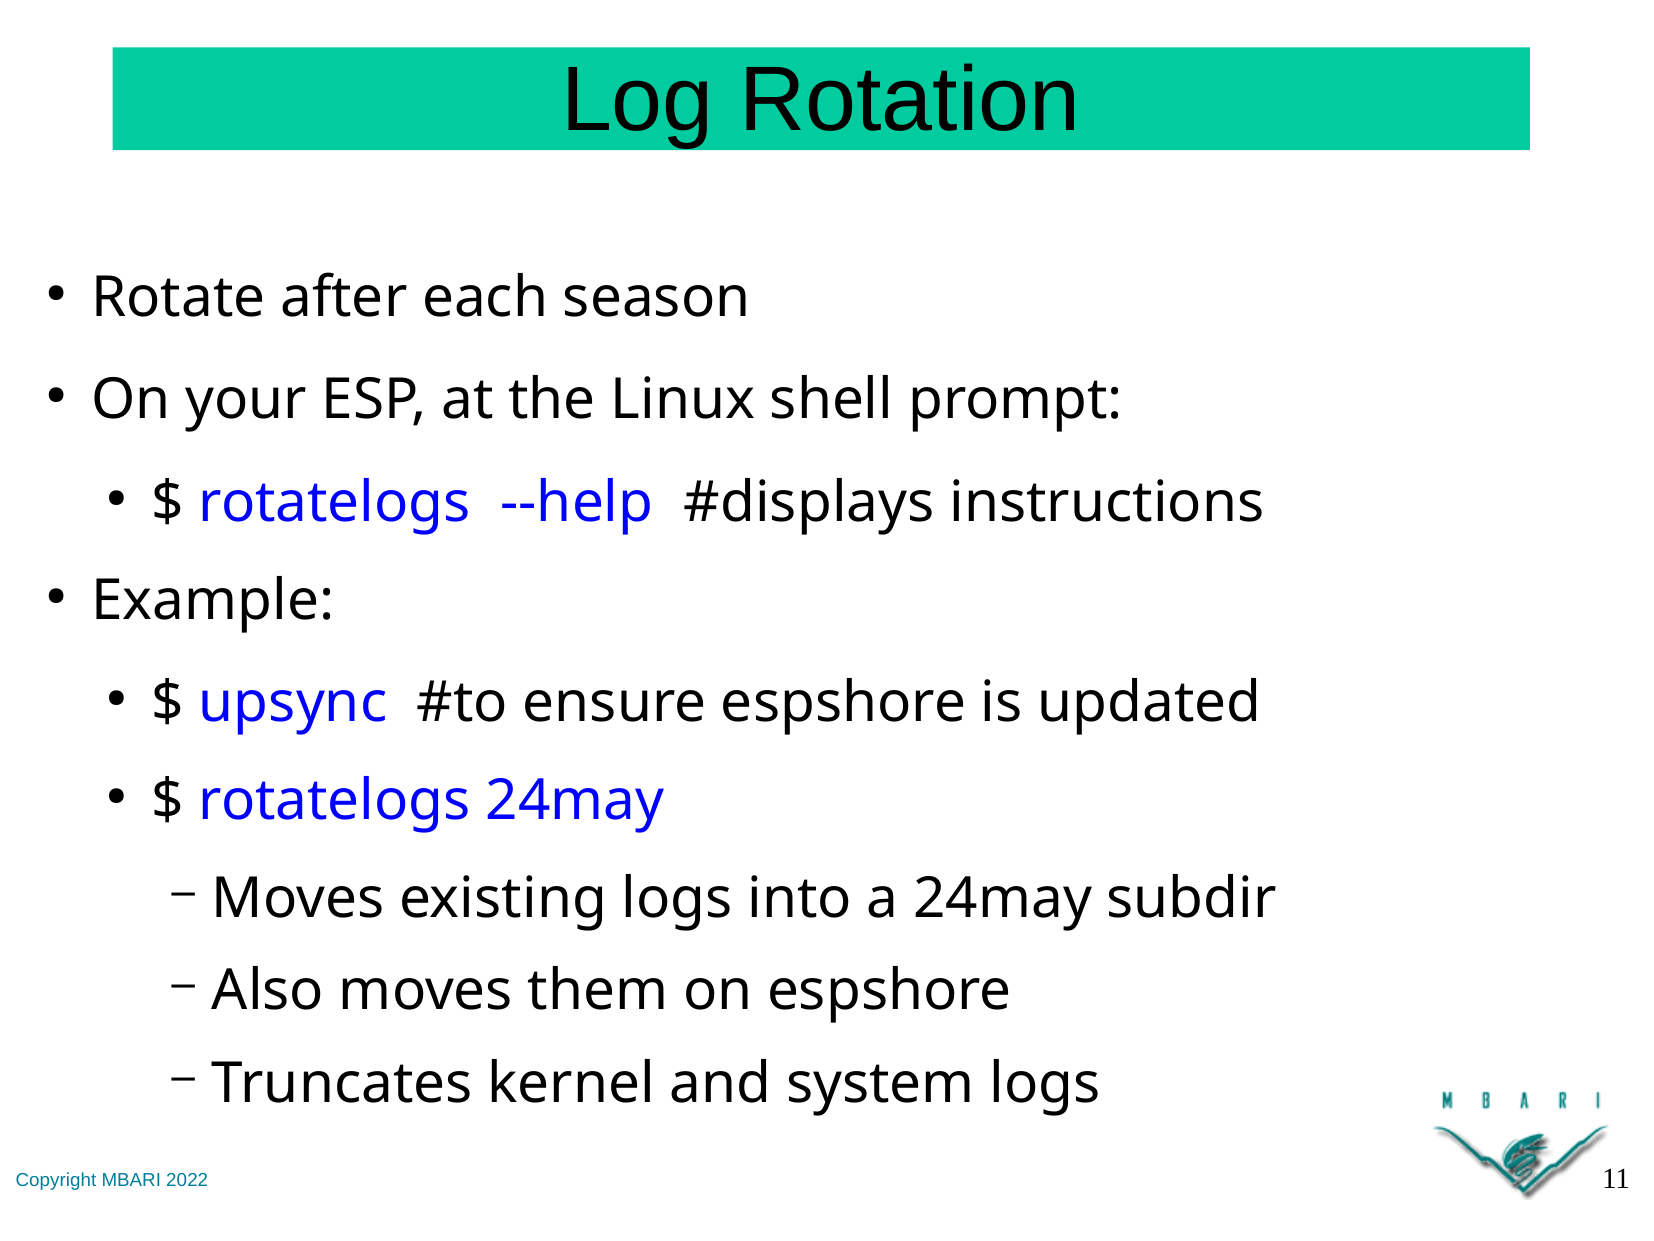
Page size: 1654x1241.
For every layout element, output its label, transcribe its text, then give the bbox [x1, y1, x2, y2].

picture [1426, 1091, 1613, 1200]
title Log Rotation [112, 47, 1530, 151]
list Rotate after each season On your ESP, at the Linux shell prompt: $ rotatelogs --help #displays instructions Example: $ upsync #to ensure espshore is updated $ rotatelogs 24may Moves existing logs into a 24may subdir Also moves them on espshore Truncates kernel and system logs [31, 152, 1607, 1122]
